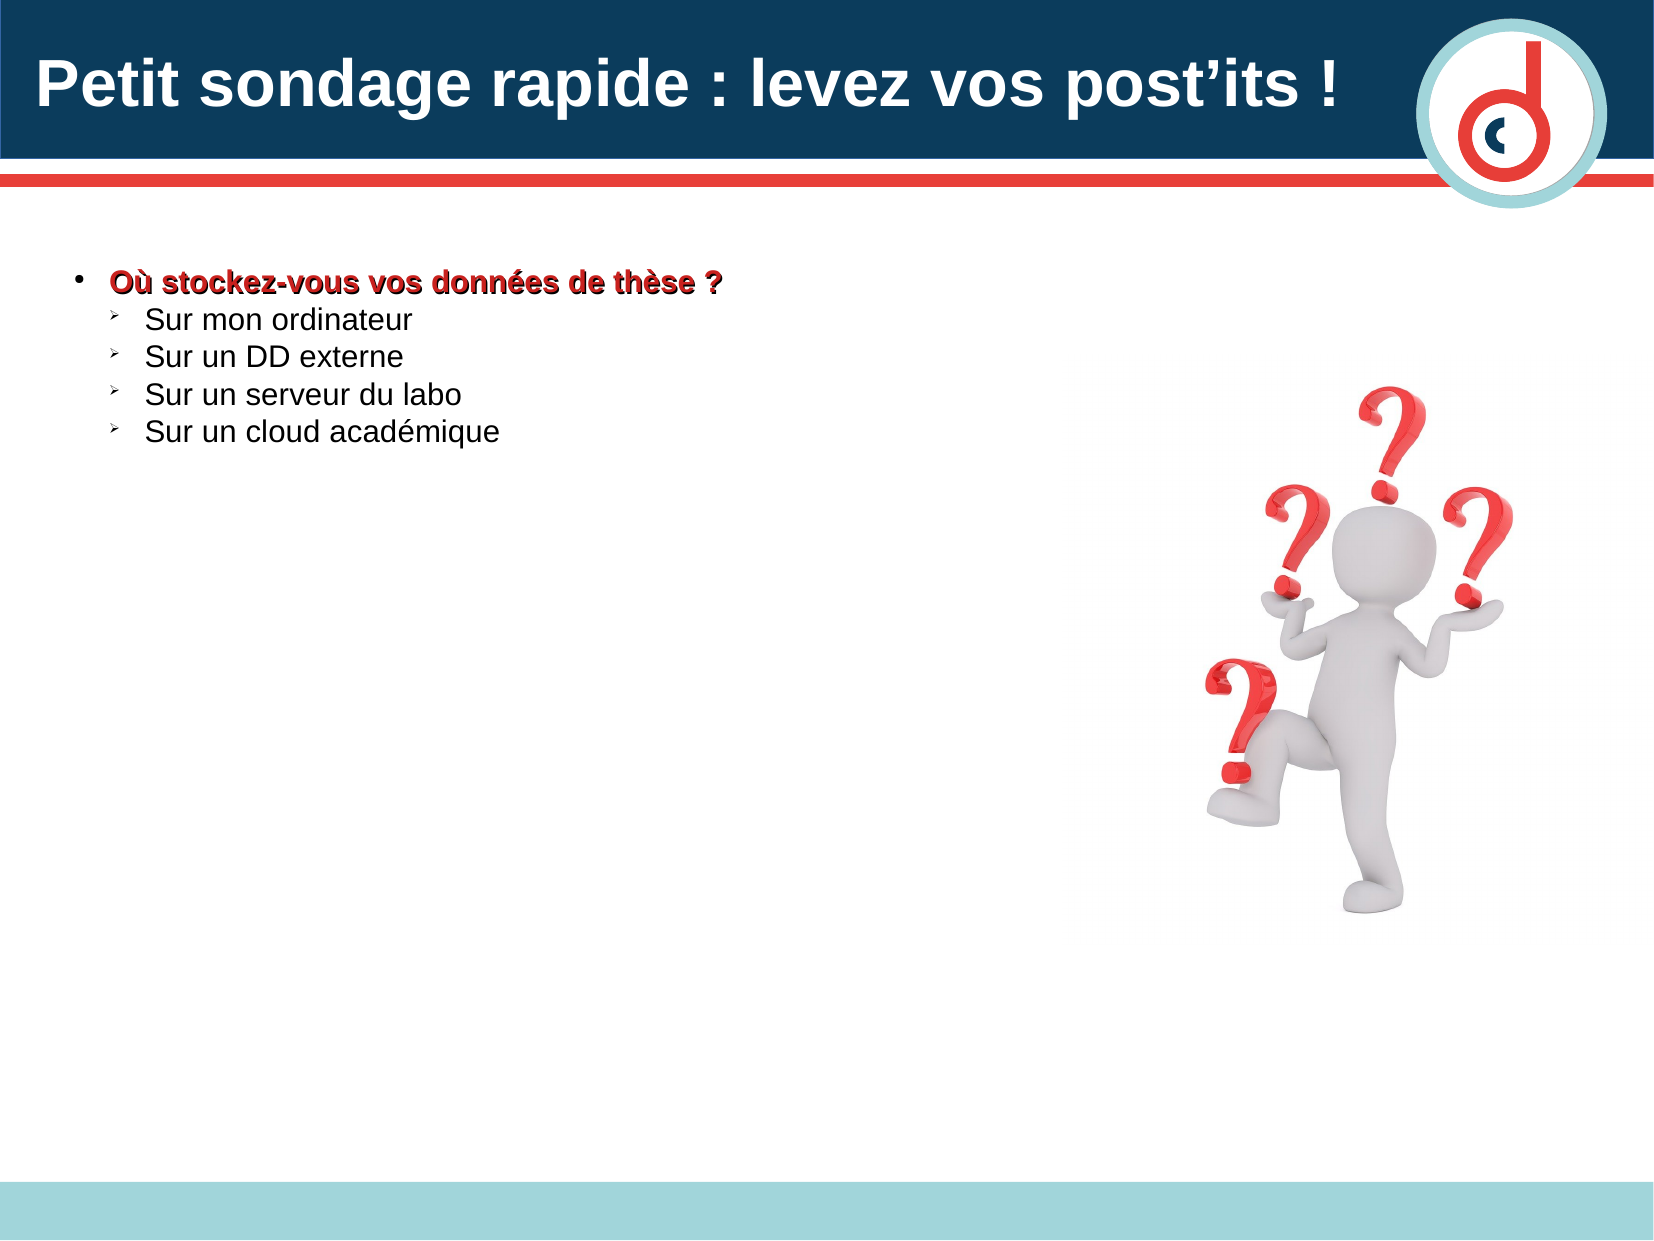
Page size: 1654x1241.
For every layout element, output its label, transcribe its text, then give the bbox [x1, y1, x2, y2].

picture [1062, 354, 1654, 945]
title Petit sondage rapide : levez vos post’its ! [35, 11, 1430, 159]
text_box Où stockez-vous vos données de thèse ? Sur mon ordinateur Sur un DD externe Sur un serveur du labo Sur un cloud académique [59, 254, 1595, 1152]
